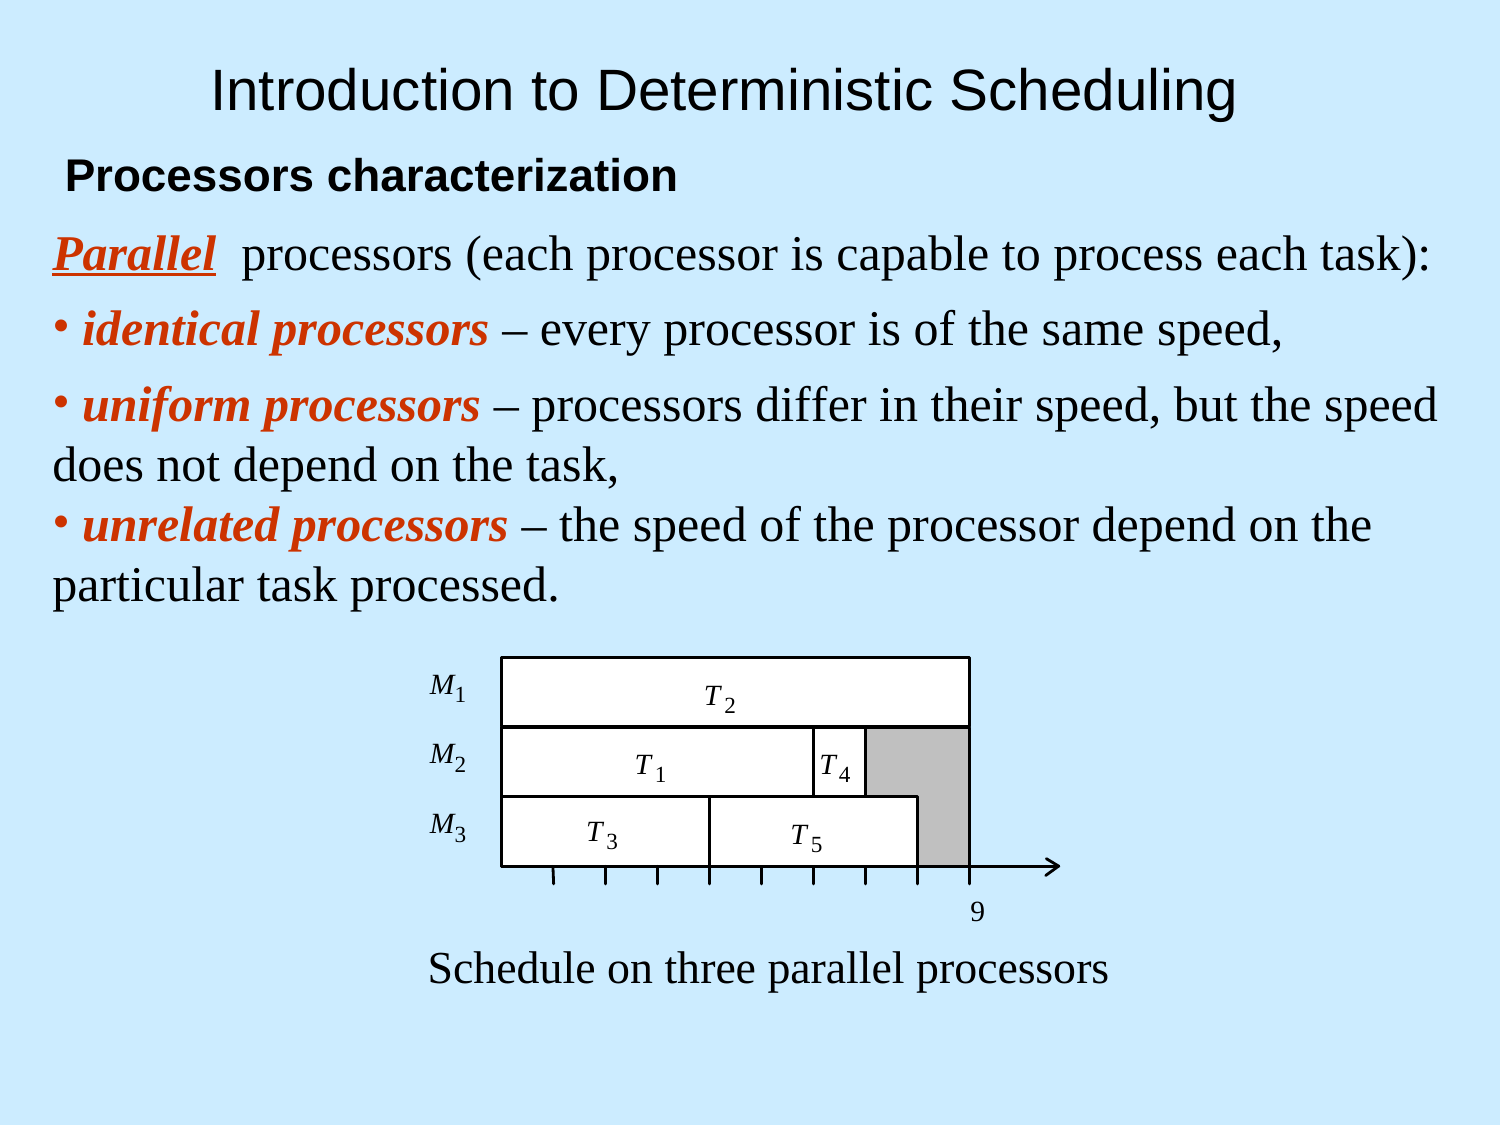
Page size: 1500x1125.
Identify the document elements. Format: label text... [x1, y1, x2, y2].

chart [425, 654, 1063, 927]
title Introduction to Deterministic Scheduling [0, 12, 1450, 163]
text_box Parallel processors (each processor is capable to process each task): identical processors – every processor is of the same speed, uniform processors – processors differ in their speed, but the speed does not depend on the task, unrelated processors – the speed of the processor depend on the particular task processed. [37, 212, 1500, 620]
text_box Schedule on three parallel processors [87, 929, 1450, 1001]
text_box Processors characterization [49, 137, 1338, 208]
